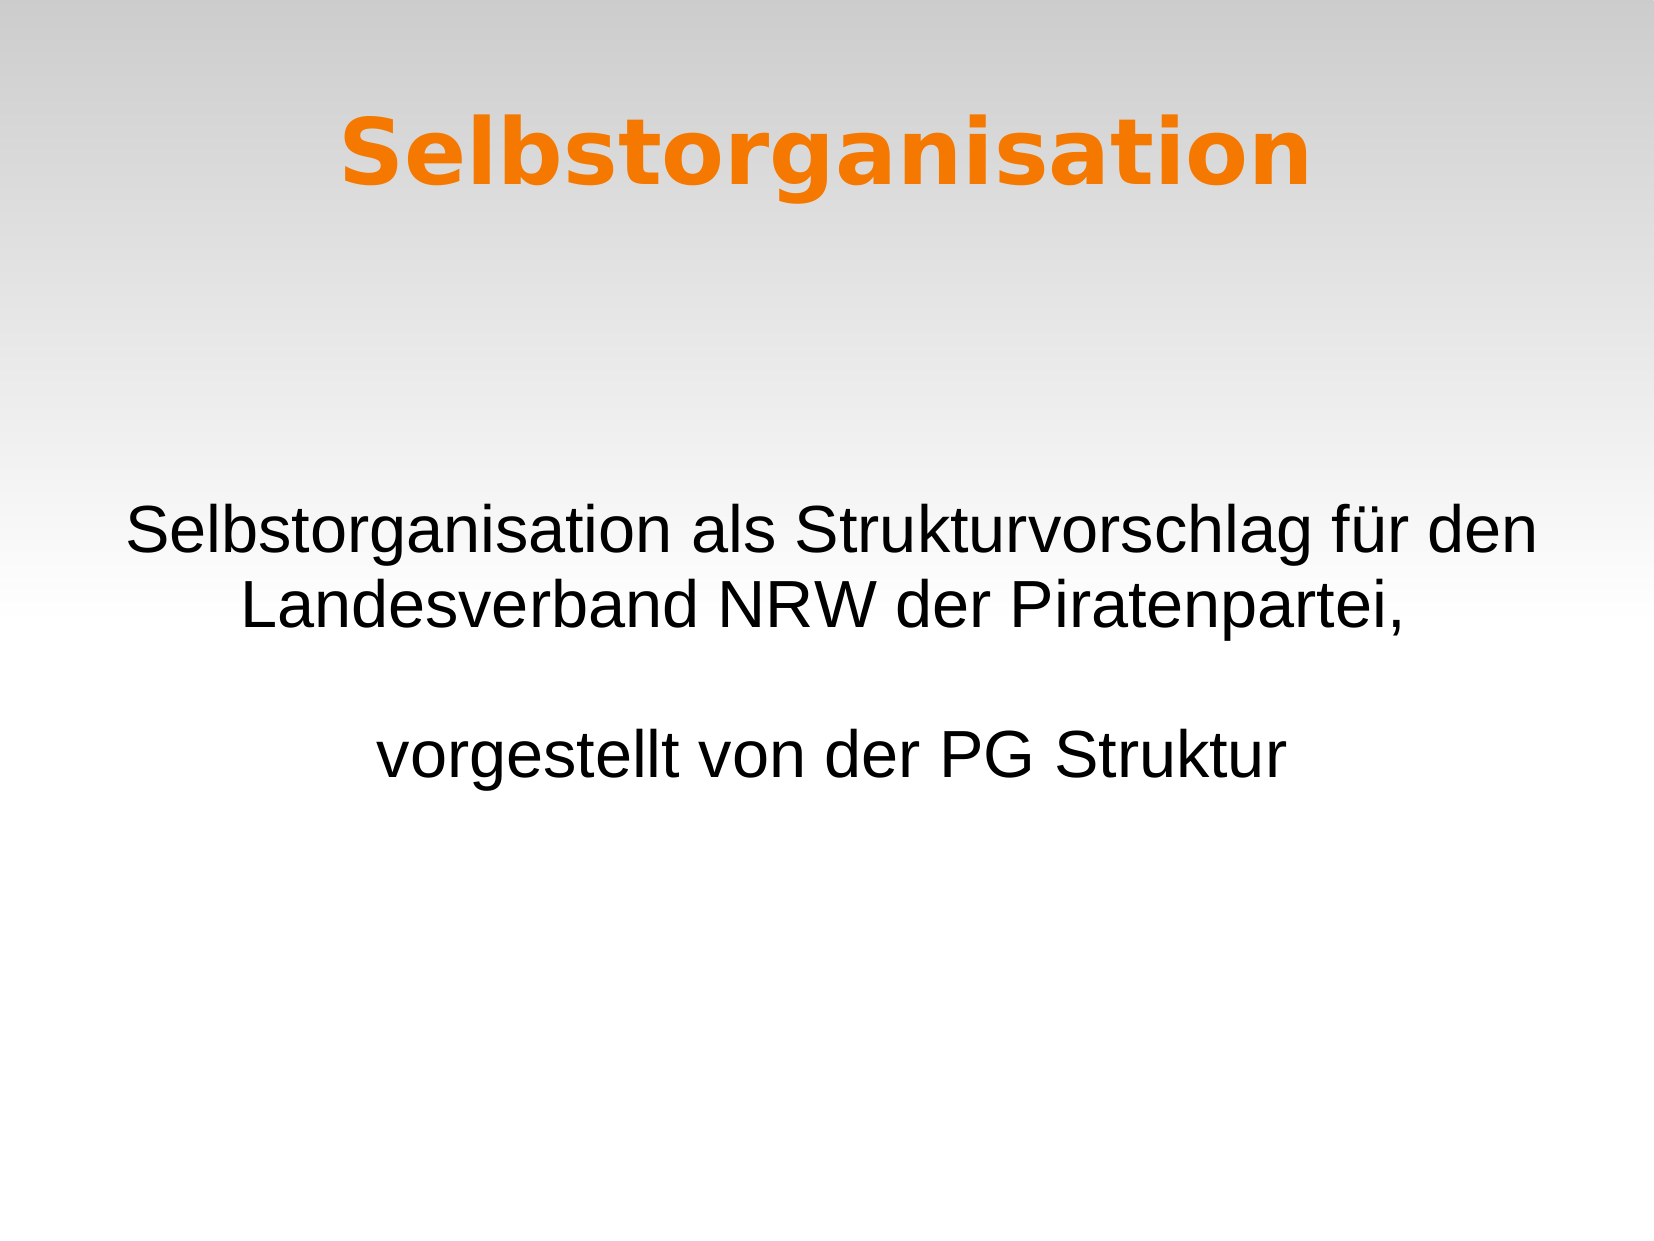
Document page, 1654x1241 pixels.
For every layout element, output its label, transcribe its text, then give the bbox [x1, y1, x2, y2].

subtitle Selbstorganisation als Strukturvorschlag für den Landesverband NRW der Piratenpartei, vorgestellt von der PG Struktur [88, 472, 1577, 886]
title Selbstorganisation [82, 49, 1571, 257]
